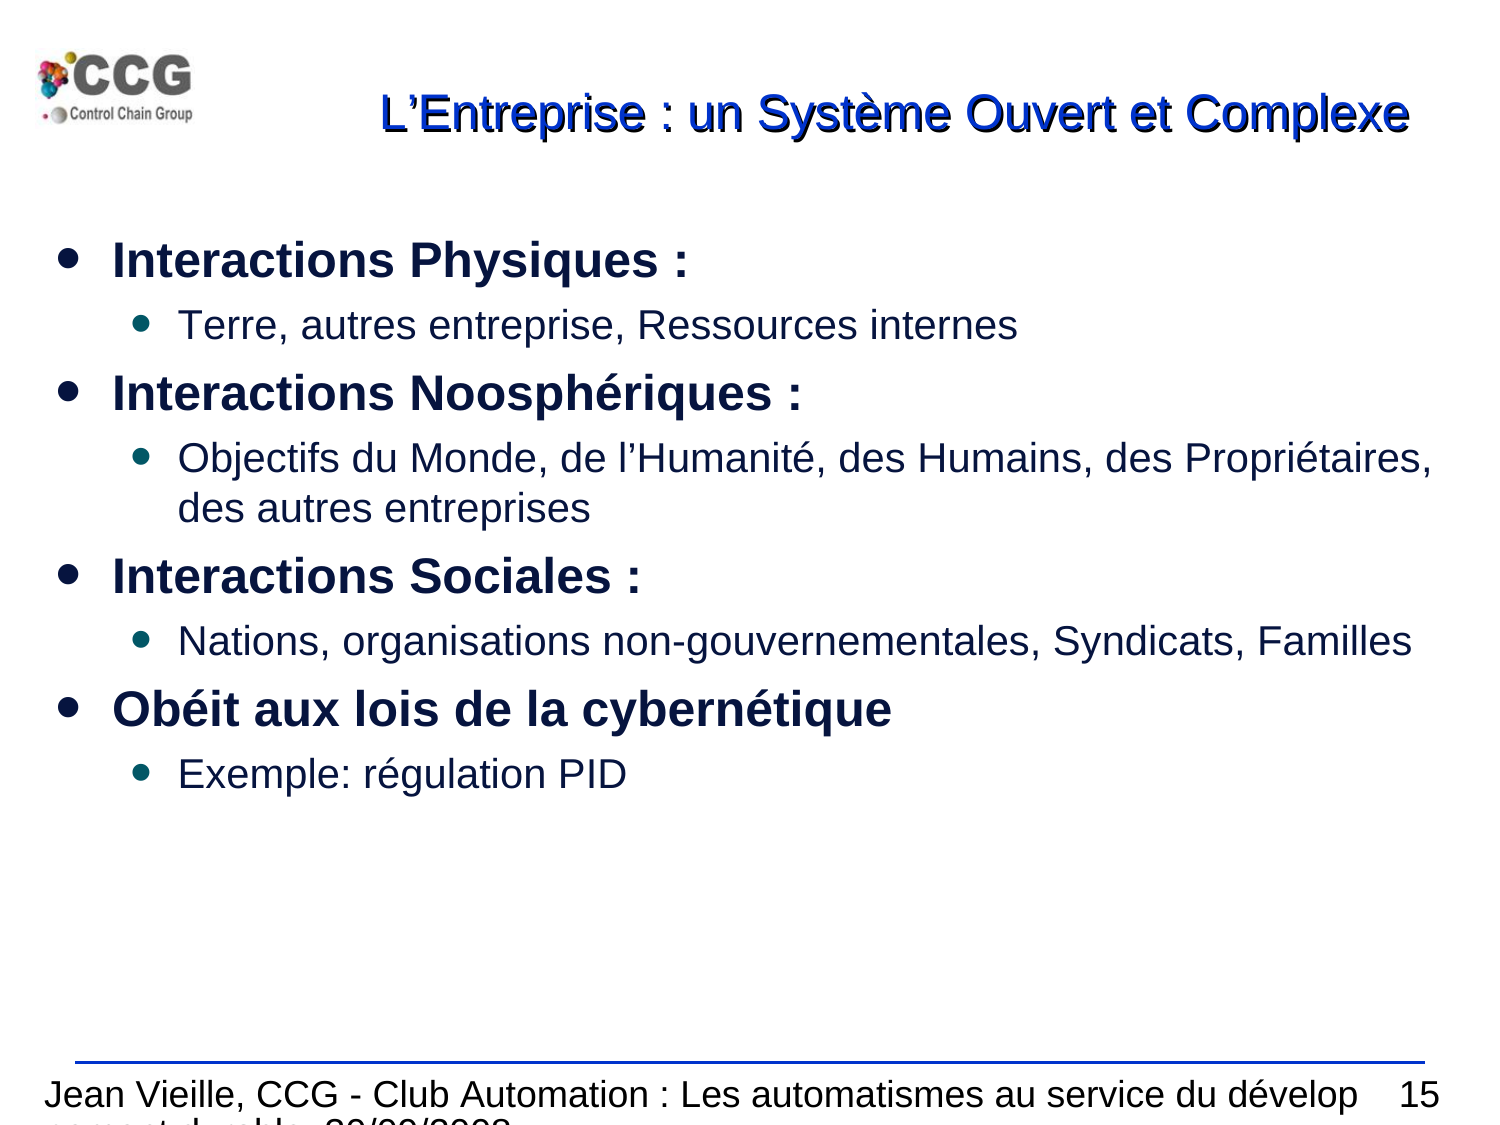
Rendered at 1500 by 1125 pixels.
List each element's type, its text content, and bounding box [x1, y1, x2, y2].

list Interactions Physiques : Terre, autres entreprise, Ressources internes Interactions Noosphériques : Objectifs du Monde, de l’Humanité, des Humains, des Propriétaires, des autres entreprises Interactions Sociales : Nations, organisations non-gouvernementales, Syndicats, Familles Obéit aux lois de la cybernétique Exemple: régulation PID [41, 220, 1459, 1041]
title L’Entreprise : un Système Ouvert et Complexe [236, 45, 1426, 176]
picture [35, 48, 195, 129]
